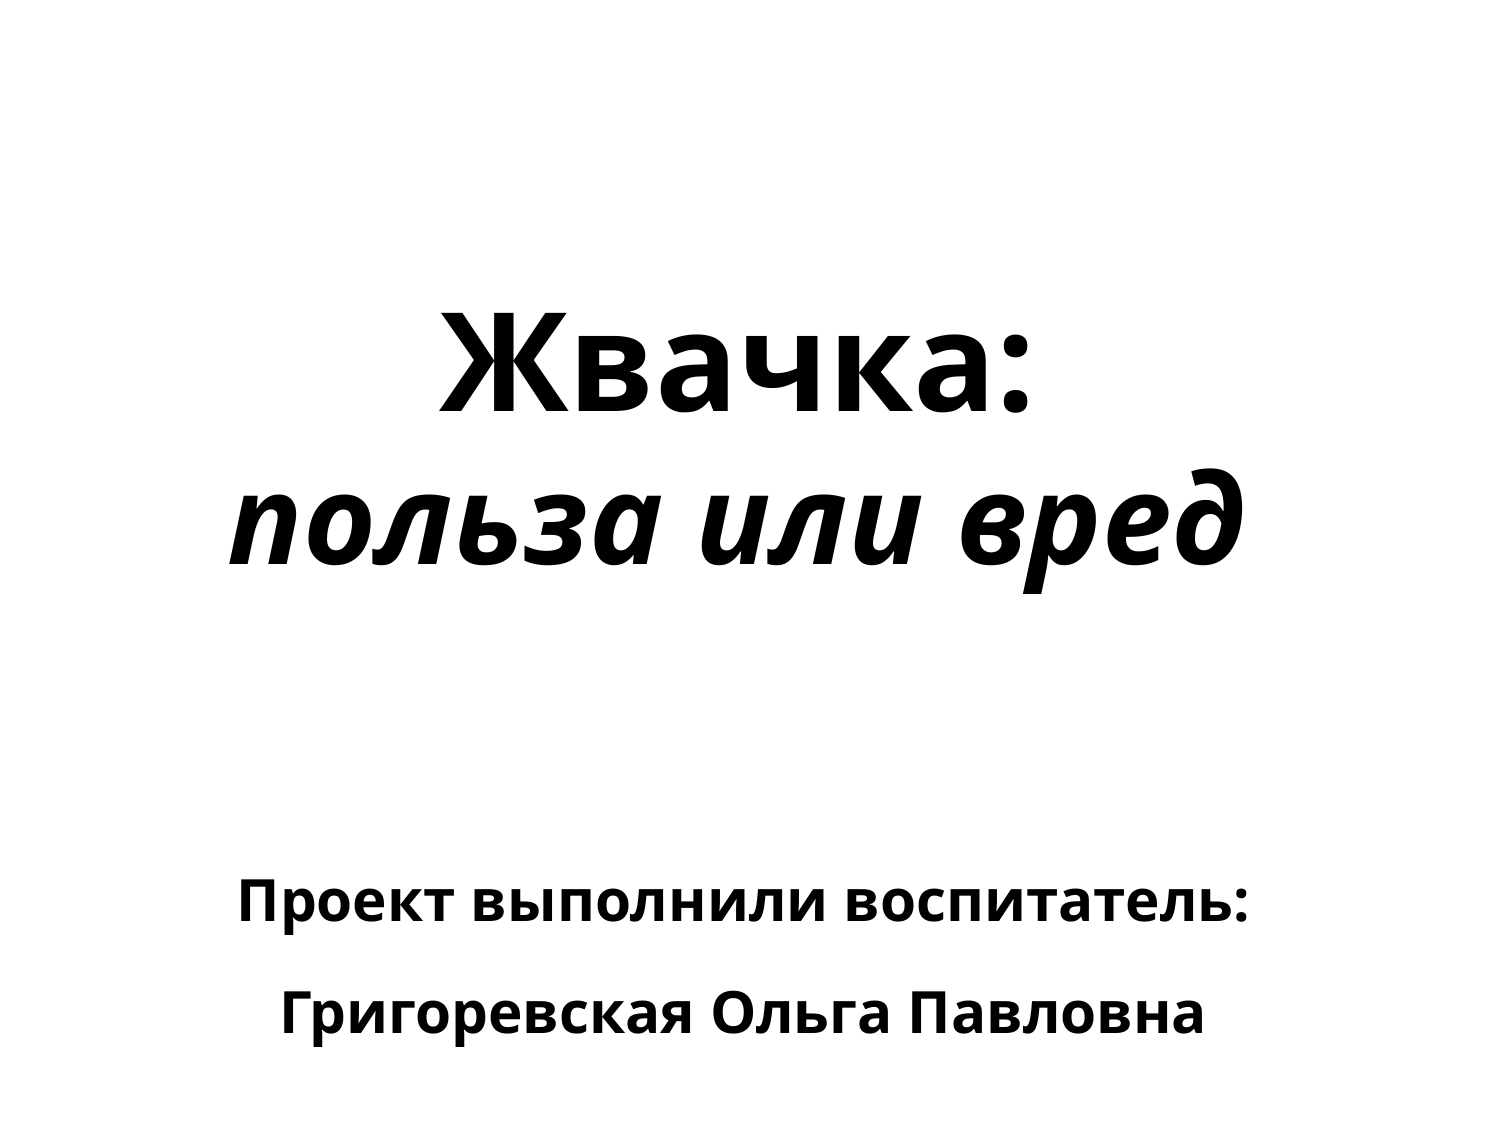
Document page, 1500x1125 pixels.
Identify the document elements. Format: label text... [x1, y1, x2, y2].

subtitle Проект выполнили воспитатель: Григоревская Ольга Павловна [218, 869, 1269, 1000]
title Жвачка: польза или вред [100, 101, 1376, 716]
